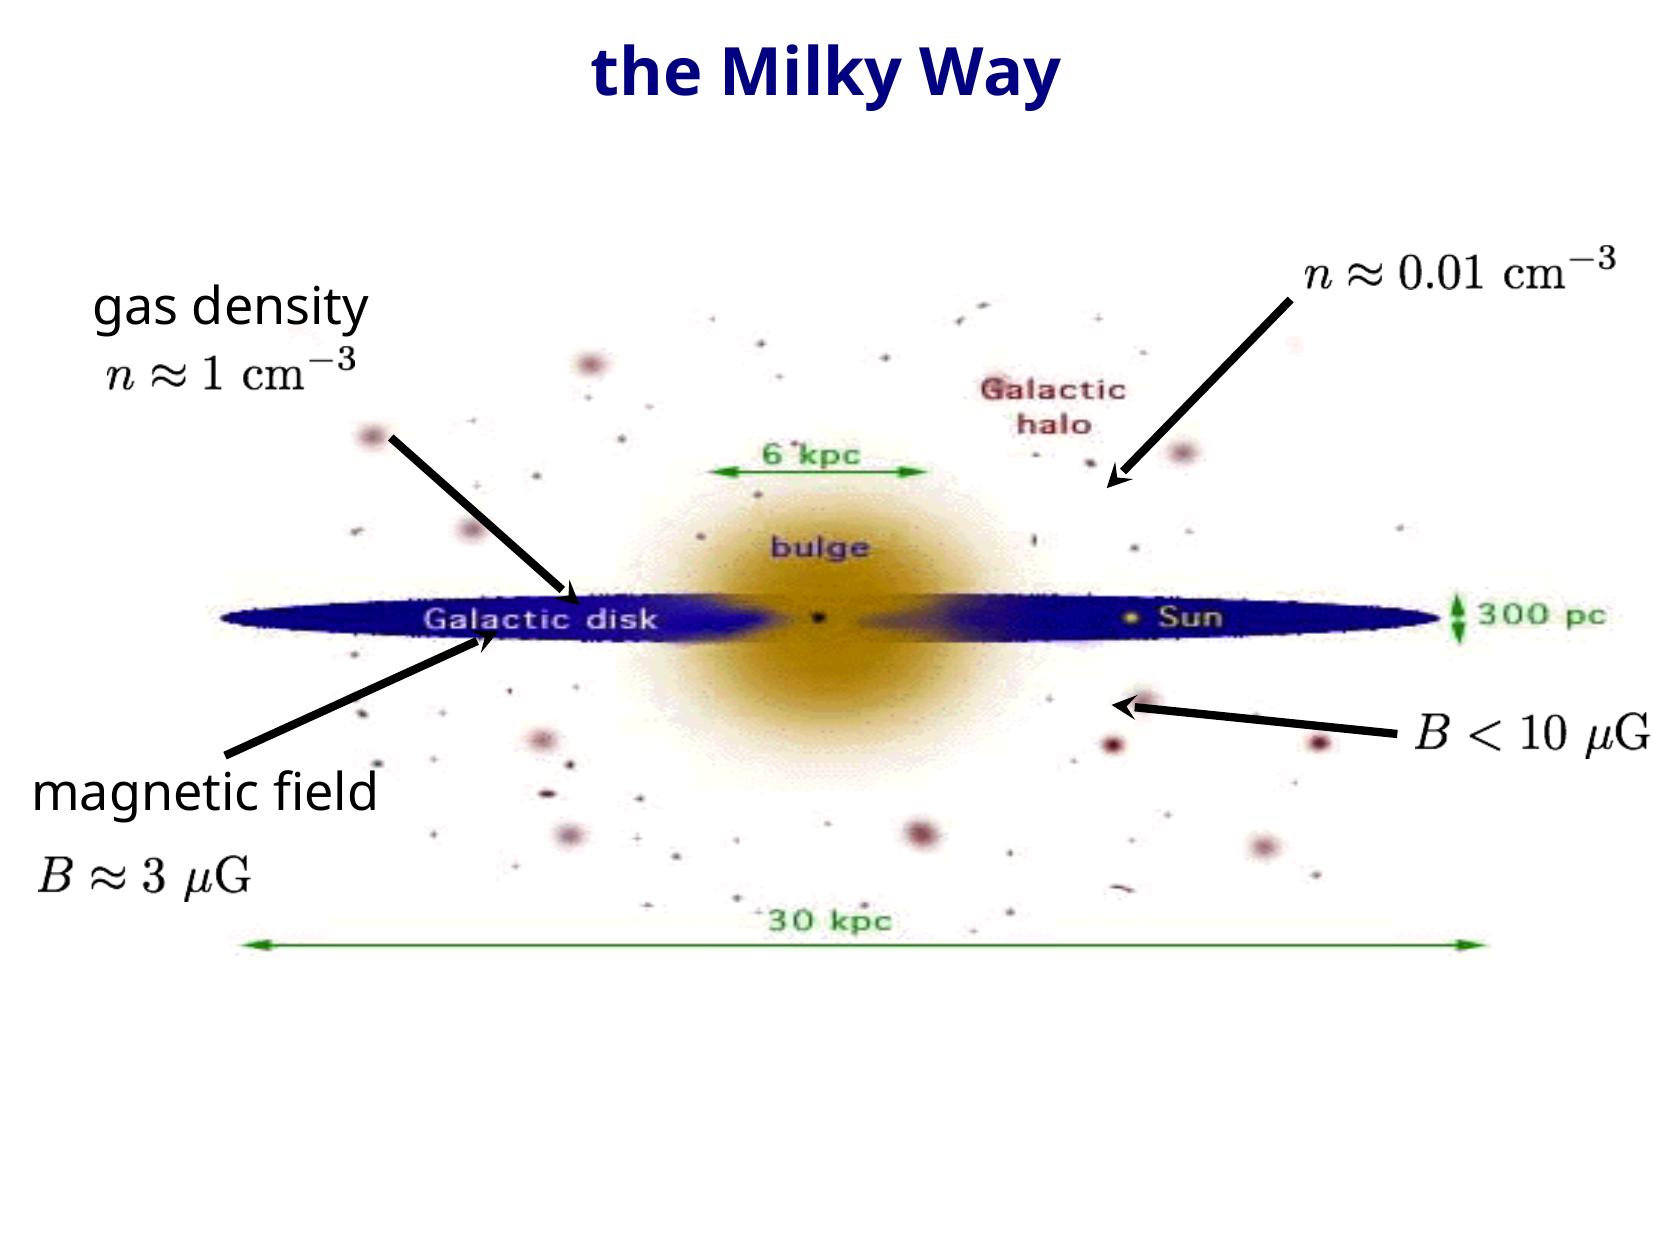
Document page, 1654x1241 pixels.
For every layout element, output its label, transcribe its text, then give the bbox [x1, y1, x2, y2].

picture [38, 244, 1652, 961]
text_box gas density [76, 269, 386, 339]
text_box magnetic field [51, 755, 360, 826]
picture [360, 785, 370, 807]
text_box the Milky Way [0, 6, 1653, 133]
